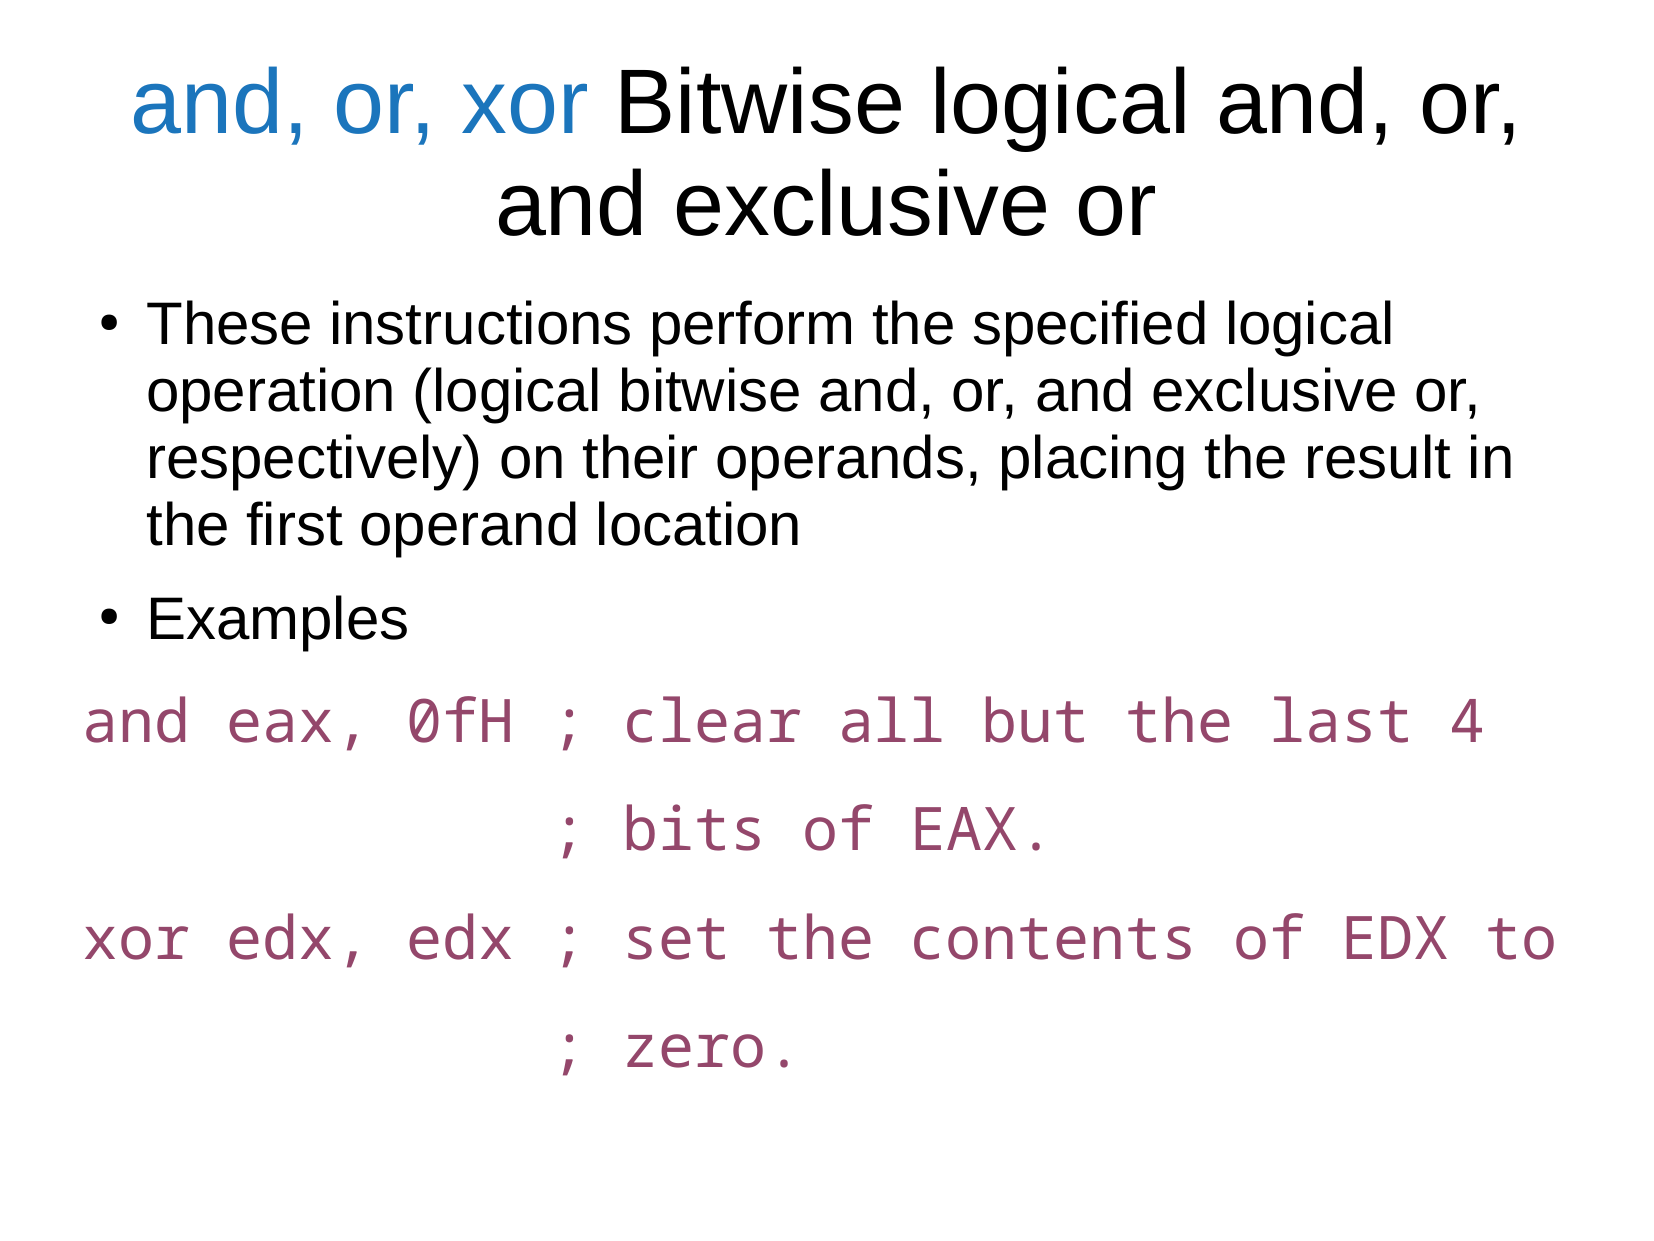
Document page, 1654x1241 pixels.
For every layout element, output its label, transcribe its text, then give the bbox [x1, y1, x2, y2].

list These instructions perform the specified logical operation (logical bitwise and, or, and exclusive or, respectively) on their operands, placing the result in the first operand location Examples and eax, 0fH ; clear all but the last 4 ; bits of EAX. xor edx, edx ; set the contents of EDX to ; zero. [82, 290, 1571, 1163]
title and, or, xor Bitwise logical and, or, and exclusive or [82, 49, 1571, 257]
